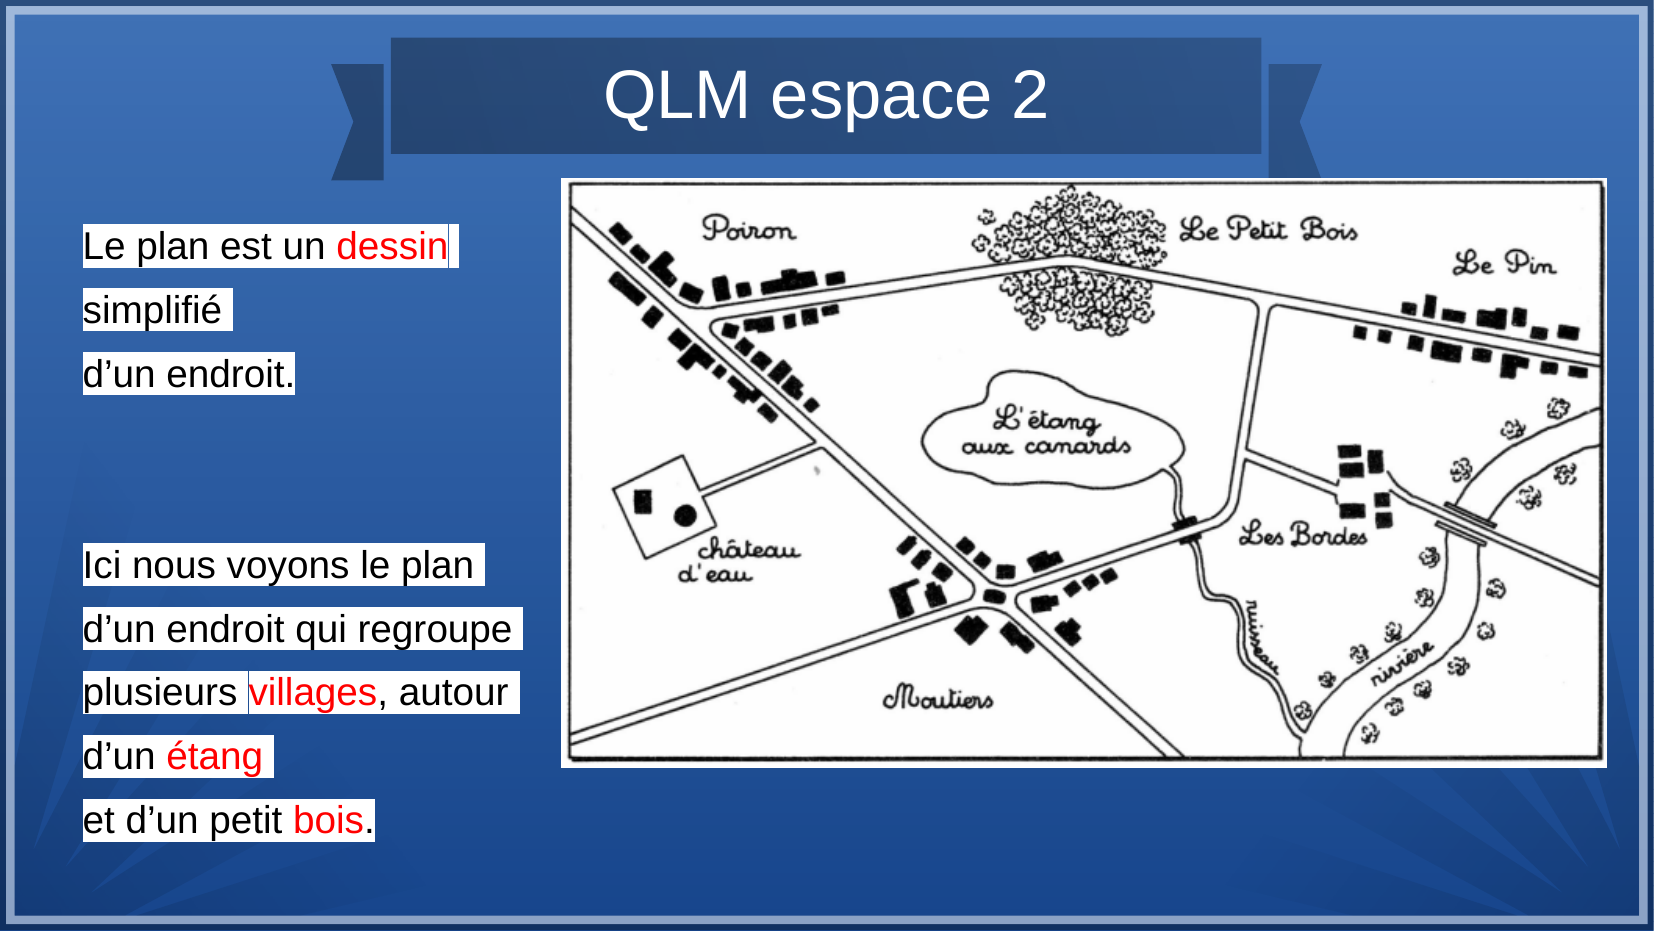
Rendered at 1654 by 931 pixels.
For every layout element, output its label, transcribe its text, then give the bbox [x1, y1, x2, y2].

picture [561, 178, 1607, 768]
title QLM espace 2 [389, 35, 1264, 154]
list Le plan est un dessin simplifié d’un endroit. Ici nous voyons le plan d’un endroit qui regroupe plusieurs villages, autour d’un étang et d’un petit bois. [82, 224, 1571, 848]
